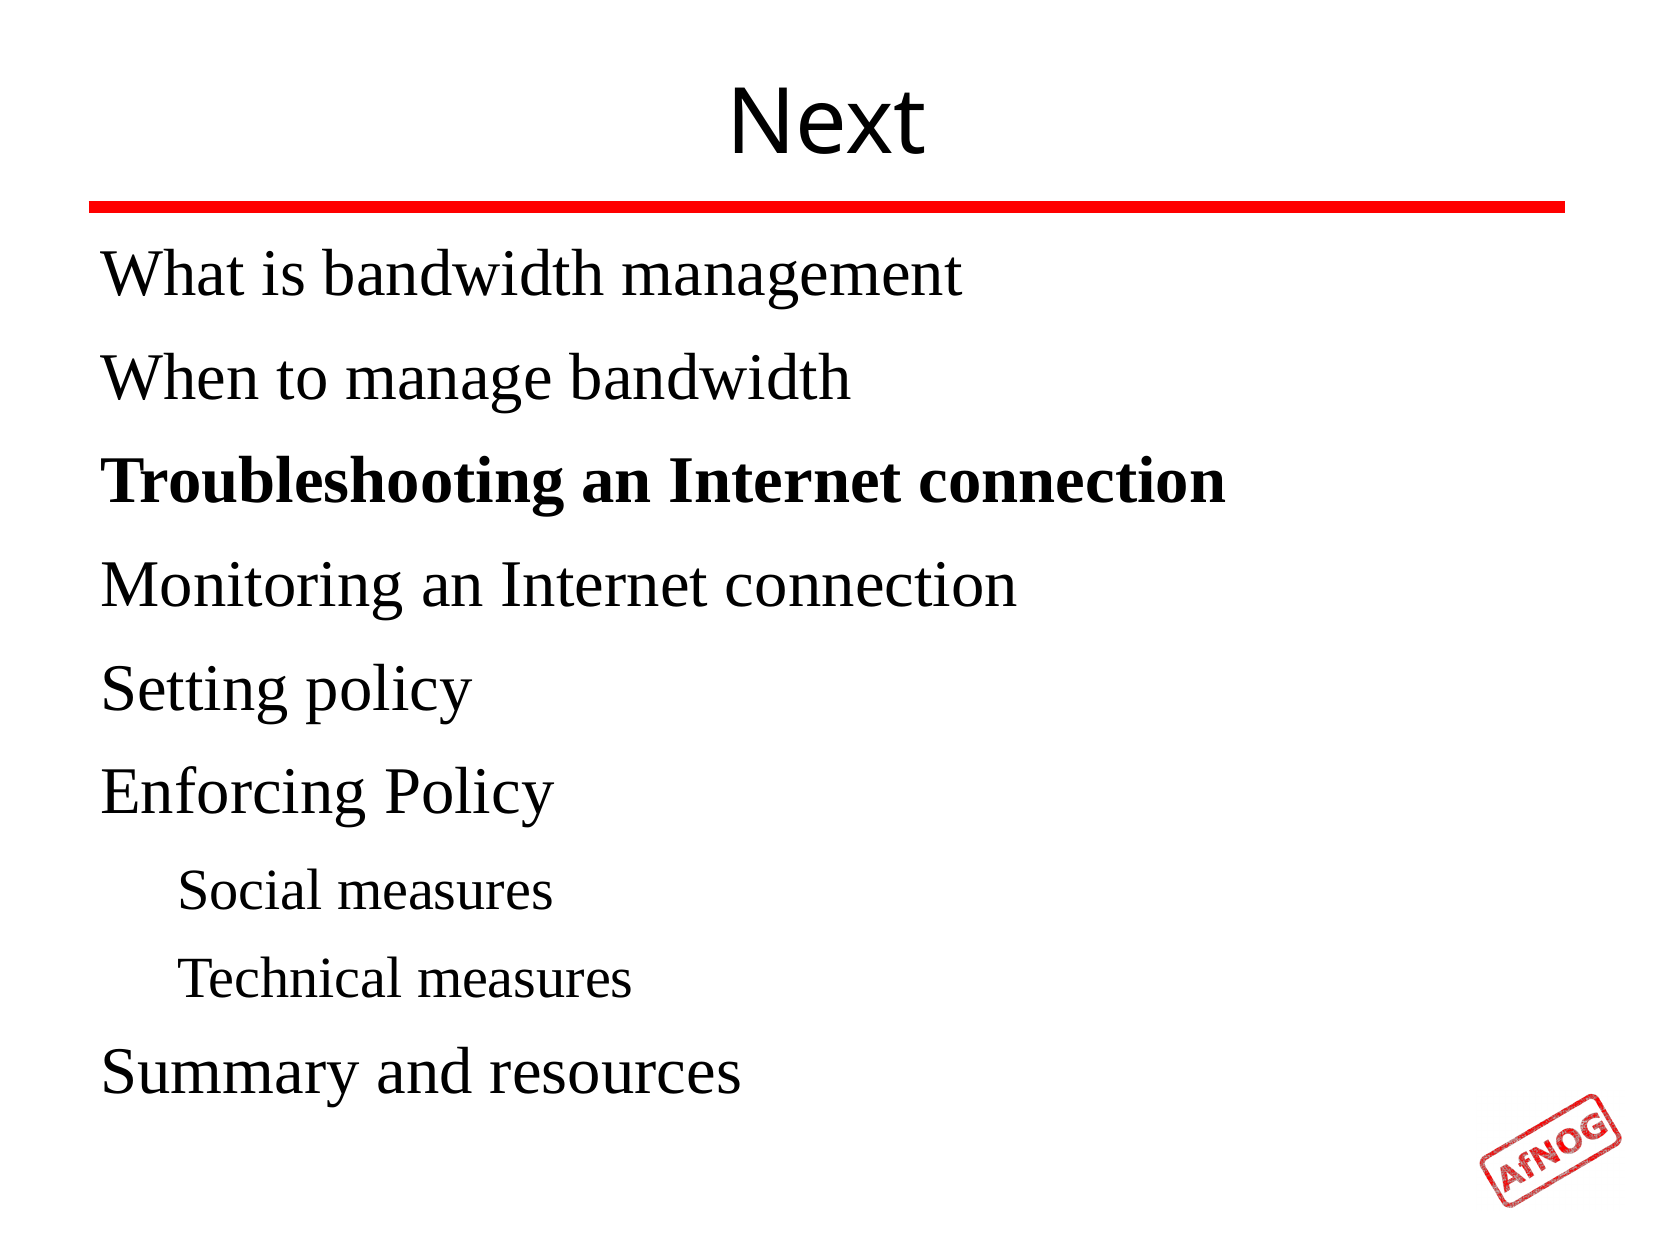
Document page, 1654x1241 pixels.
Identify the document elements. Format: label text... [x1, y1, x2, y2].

picture [1476, 1090, 1625, 1211]
title Next [88, 29, 1565, 207]
list What is bandwidth management When to manage bandwidth Troubleshooting an Internet connection Monitoring an Internet connection Setting policy Enforcing Policy Social measures Technical measures Summary and resources [82, 236, 1571, 1109]
